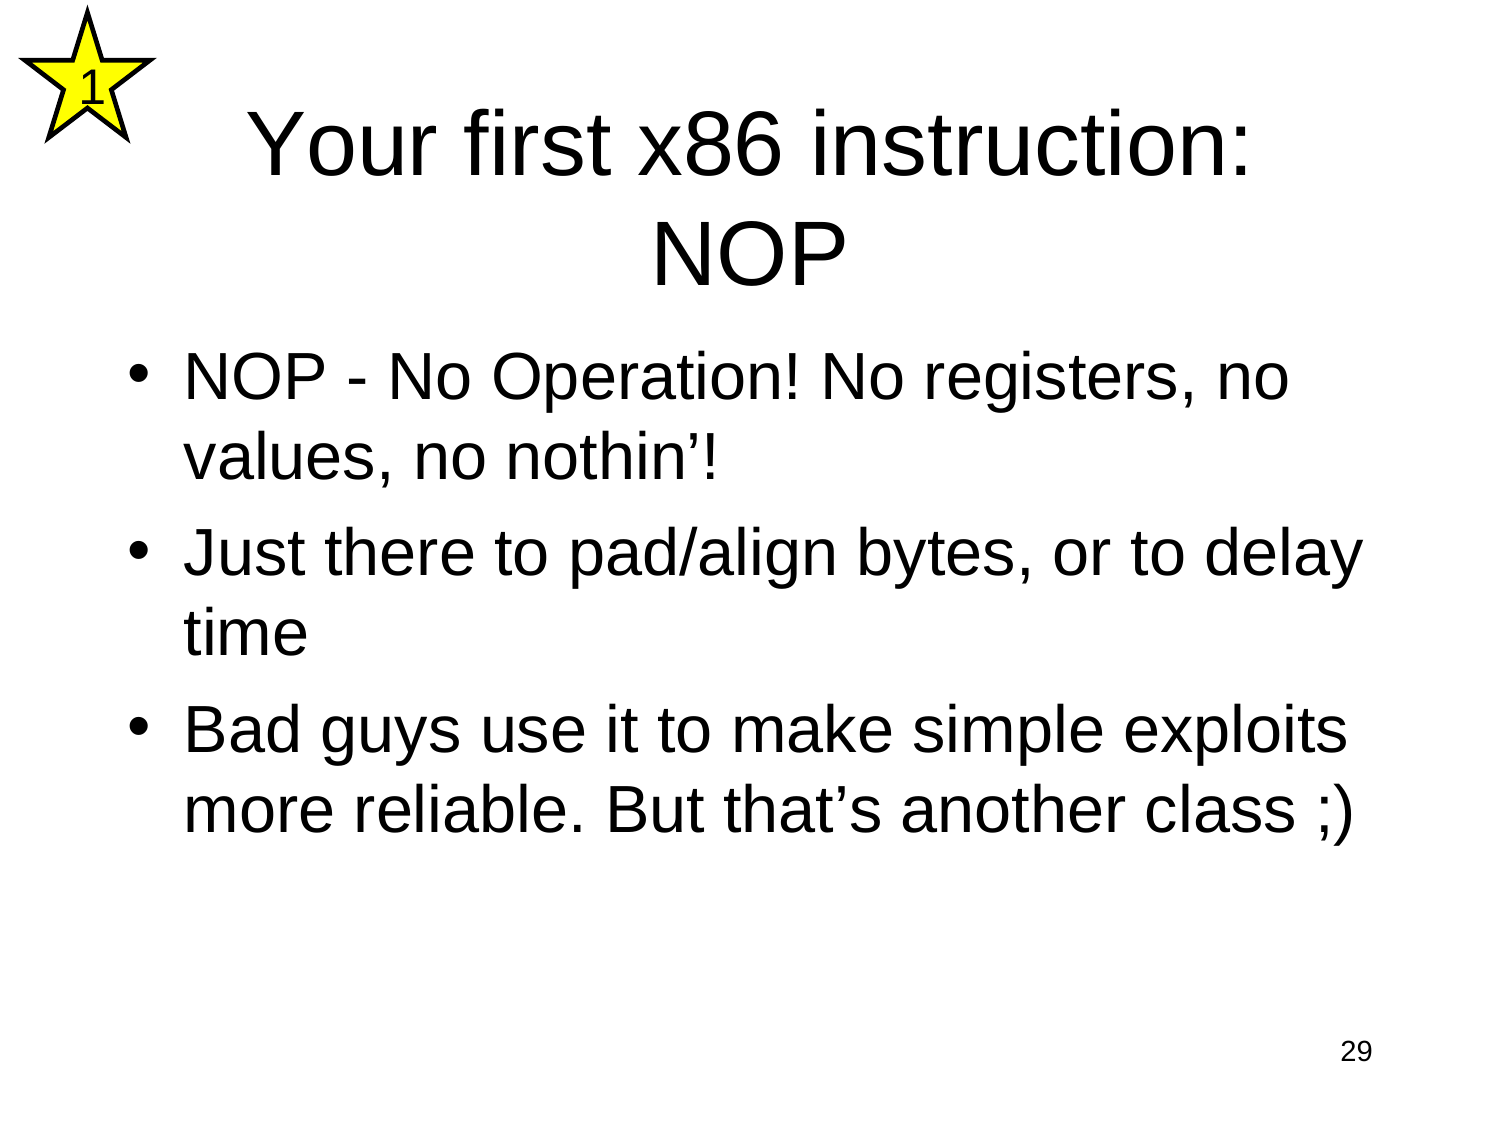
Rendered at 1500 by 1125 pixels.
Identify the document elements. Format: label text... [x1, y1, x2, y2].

text_box 1 [24, 12, 150, 138]
list NOP - No Operation! No registers, no values, no nothin’! Just there to pad/align bytes, or to delay time Bad guys use it to make simple exploits more reliable. But that’s another class ;) [112, 324, 1388, 1001]
text_box <number> [1074, 1025, 1388, 1101]
title Your first x86 instruction: NOP [112, 76, 1388, 312]
